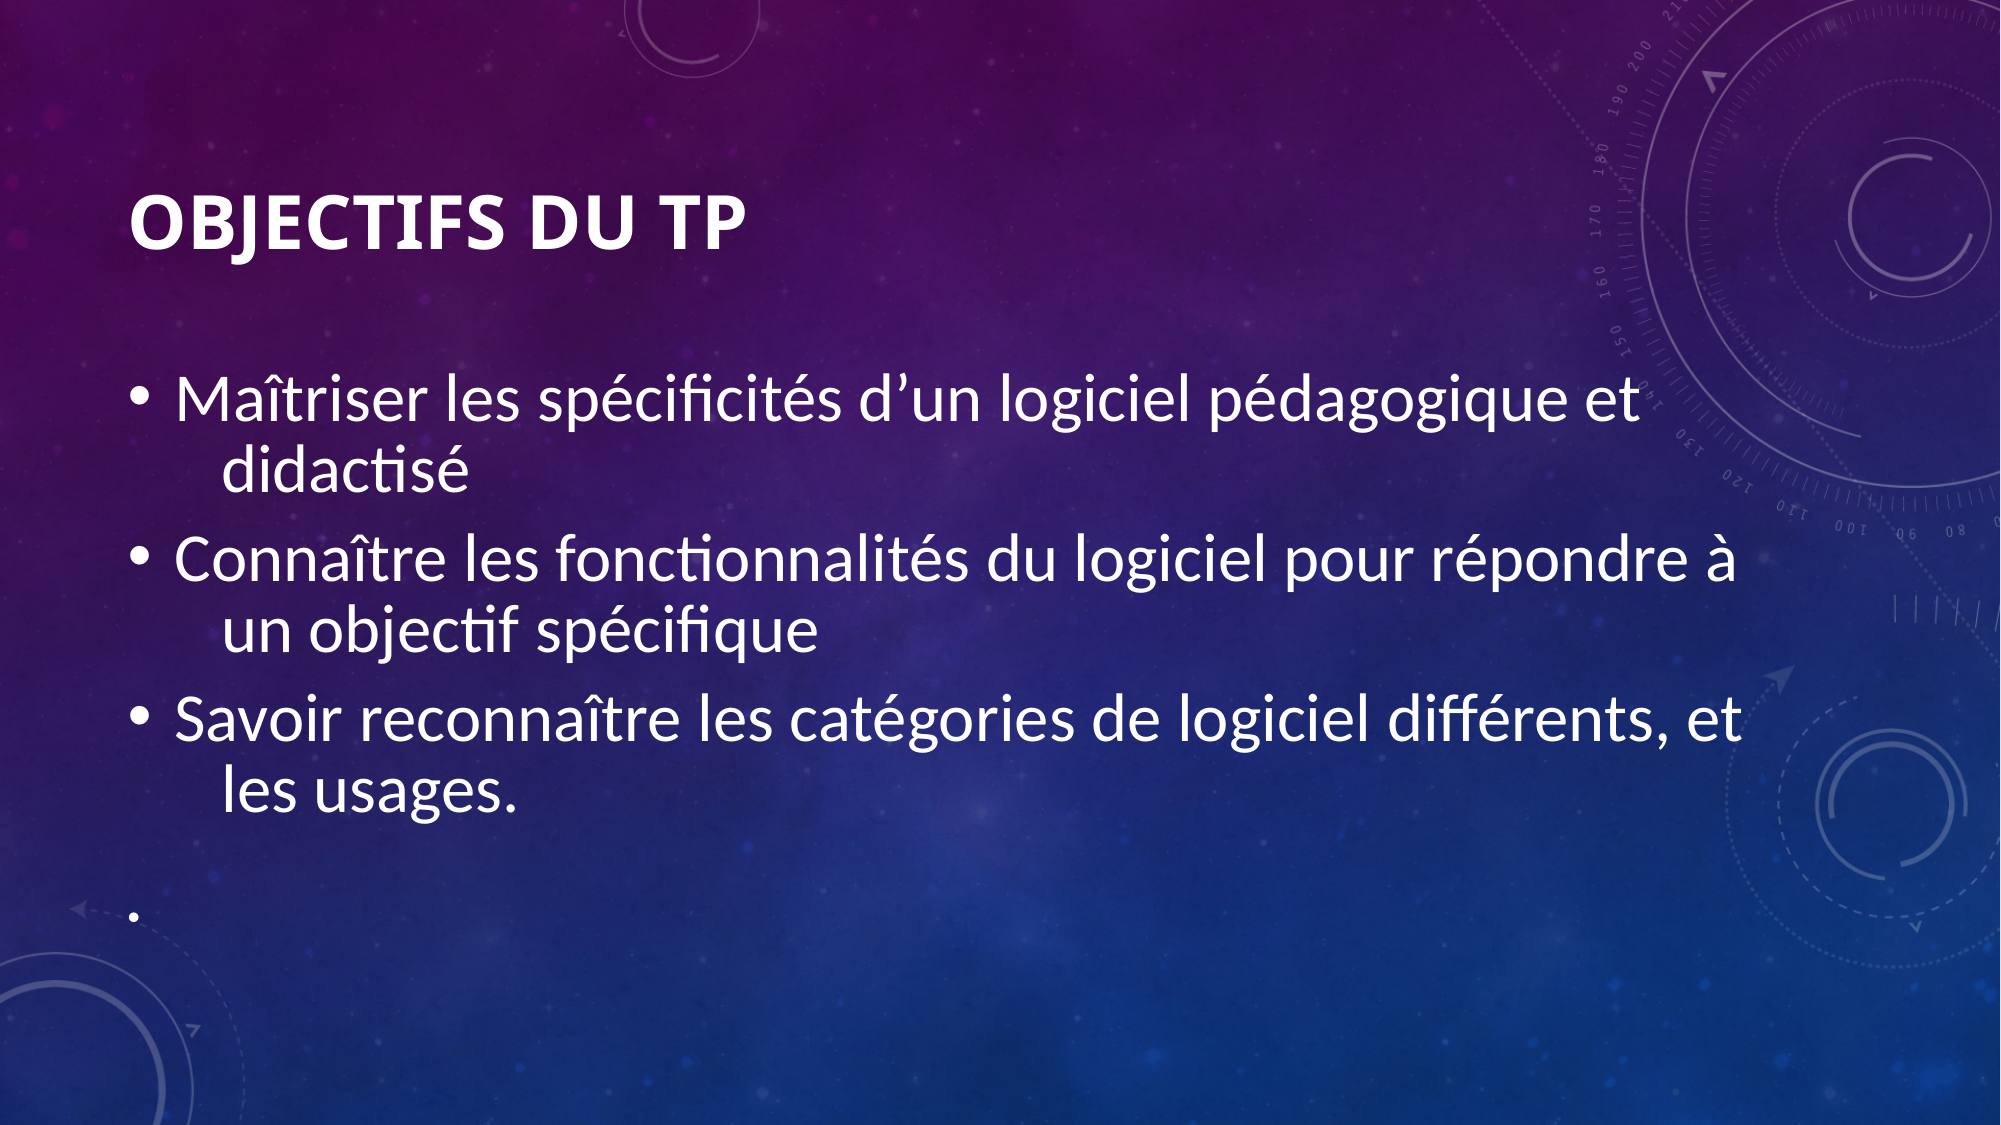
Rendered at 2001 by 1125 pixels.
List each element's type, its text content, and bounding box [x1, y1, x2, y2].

list Maîtriser les spécificités d’un logiciel pédagogique et didactisé Connaître les fonctionnalités du logiciel pour répondre à un objectif spécifique Savoir reconnaître les catégories de logiciel différents, et les usages. [112, 351, 1775, 950]
title Objectifs du TP [112, 99, 1775, 339]
